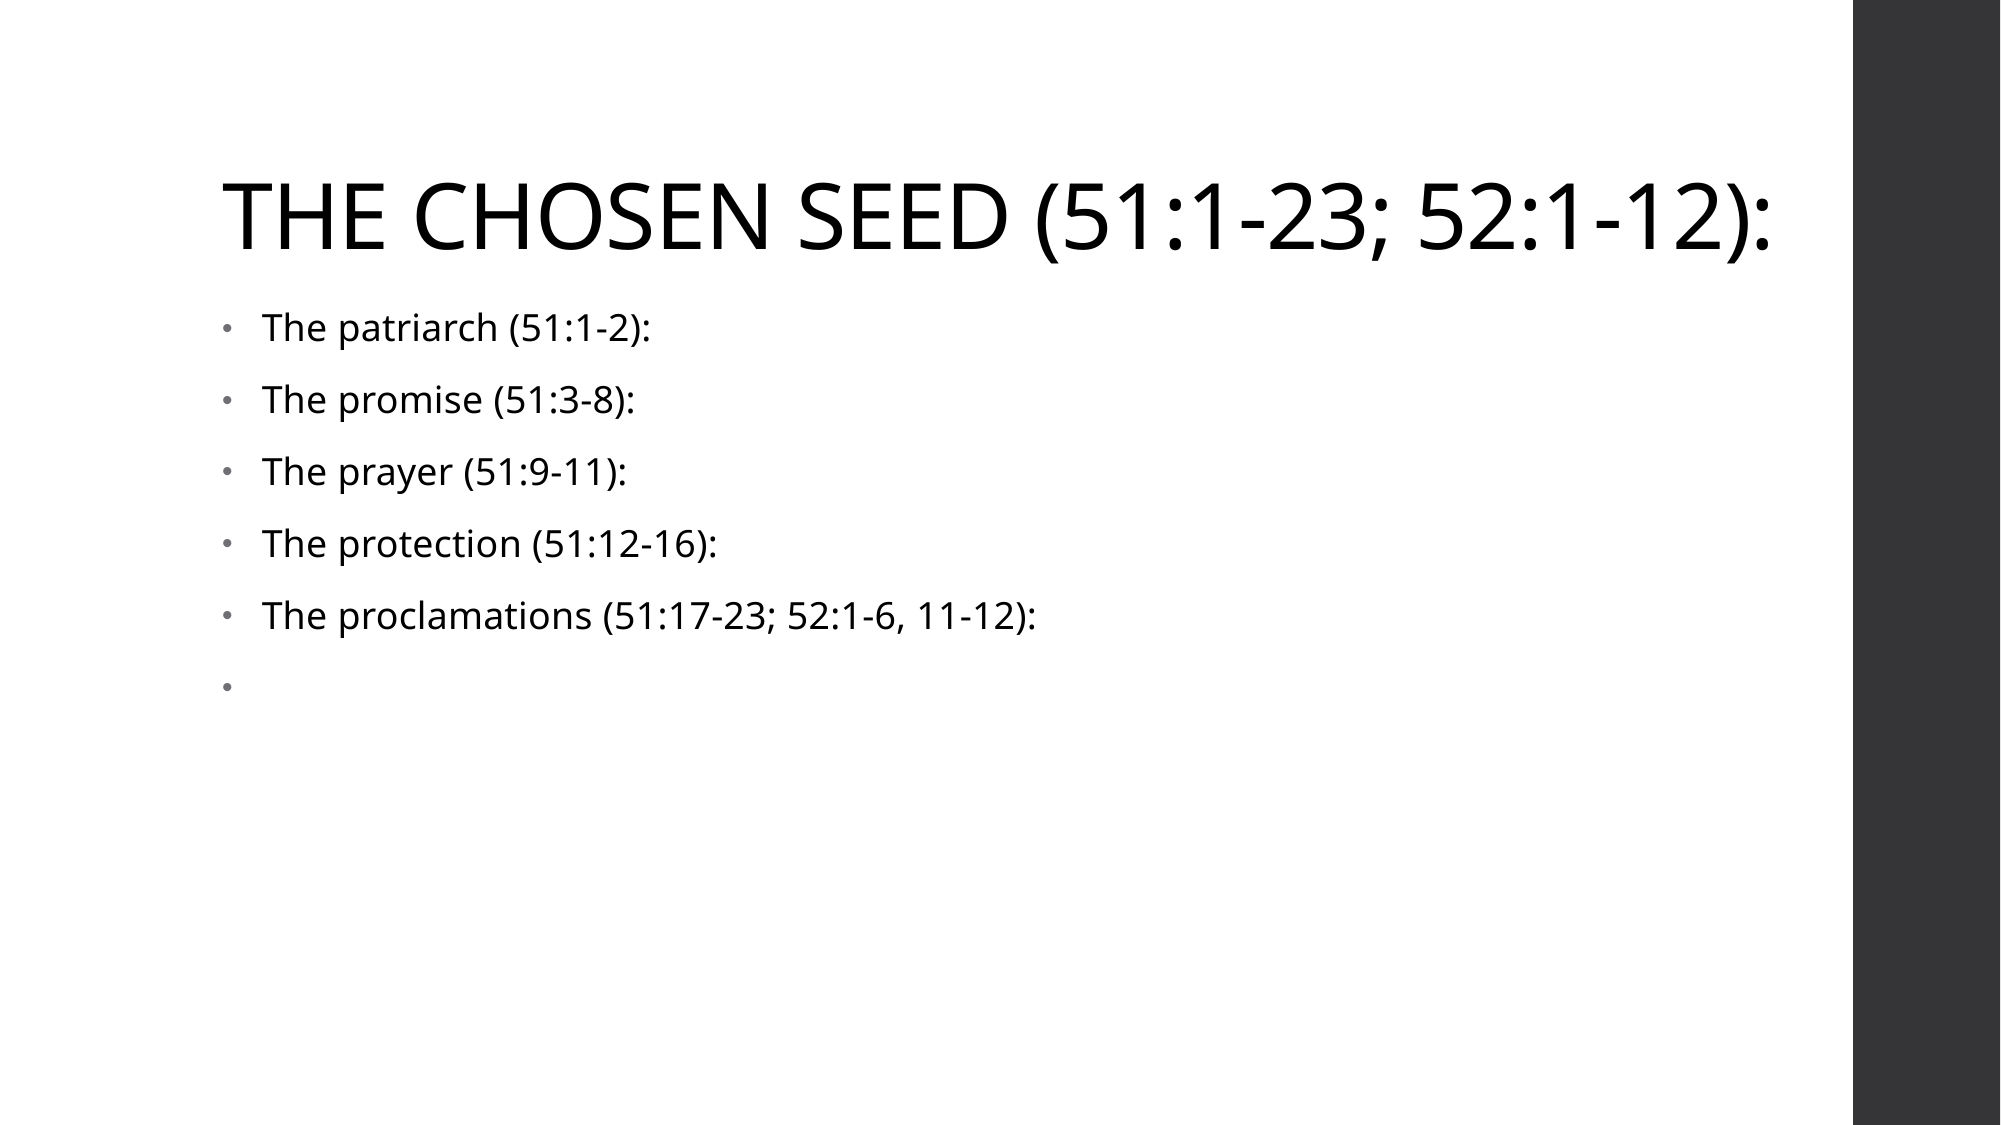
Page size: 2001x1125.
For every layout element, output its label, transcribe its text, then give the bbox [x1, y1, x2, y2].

list The patriarch (51:1-2): The promise (51:3-8): The prayer (51:9-11): The protection (51:12-16): The proclamations (51:17-23; 52:1-6, 11-12): [206, 299, 1617, 1014]
title THE CHOSEN SEED (51:1-23; 52:1-12): [206, 60, 1797, 278]
